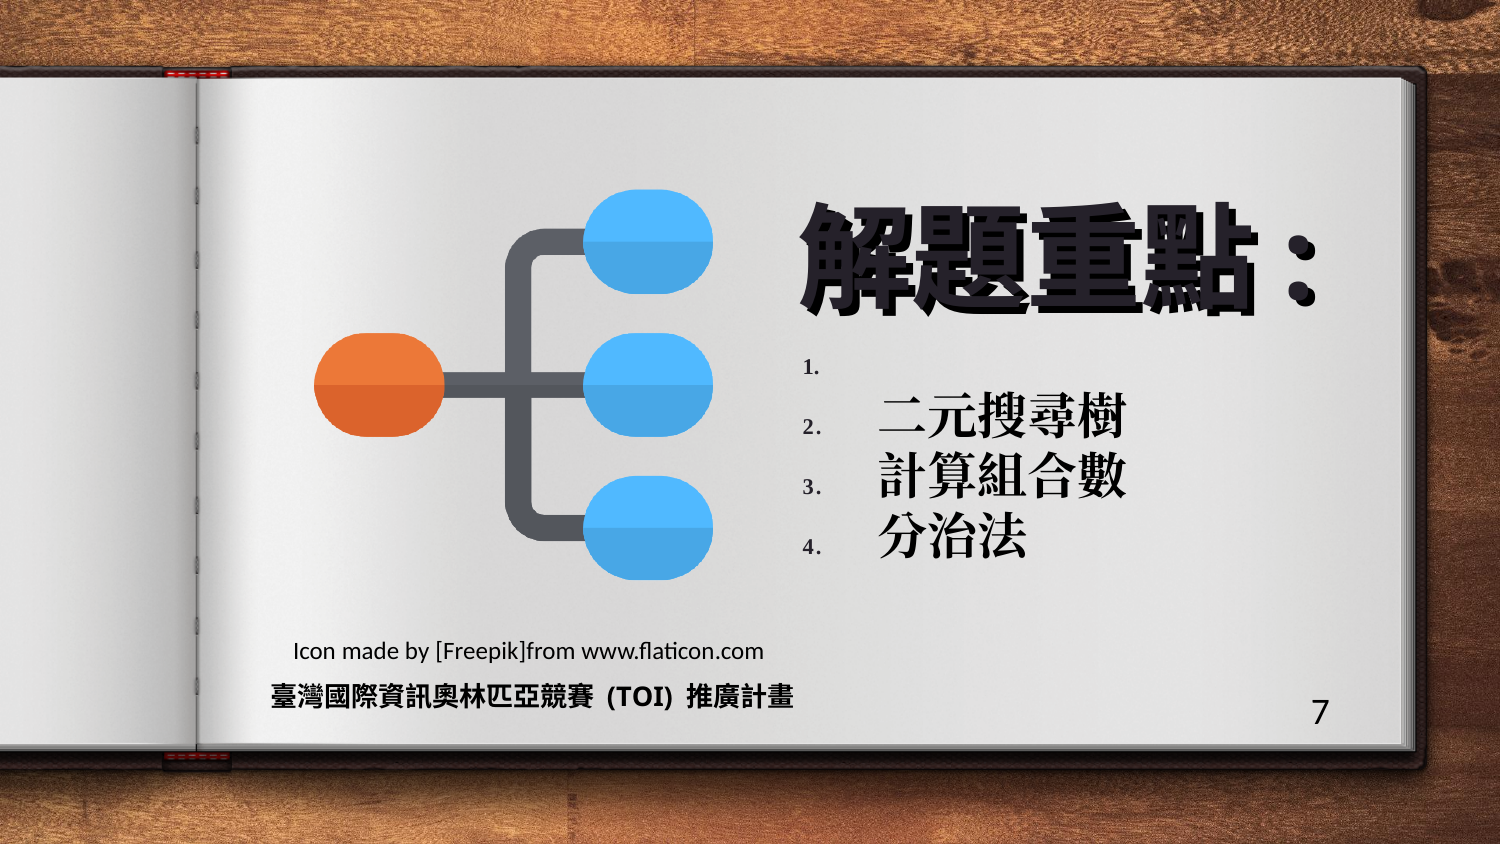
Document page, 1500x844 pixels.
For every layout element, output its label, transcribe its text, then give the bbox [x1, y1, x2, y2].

subtitle 二元搜尋樹 計算組合數 分治法 [787, 309, 1361, 584]
picture [314, 185, 713, 584]
text_box [1295, 672, 1386, 737]
title 解題重點: [782, 146, 1313, 338]
text_box Icon made by [Freepik]from www.flaticon.com [278, 627, 867, 672]
